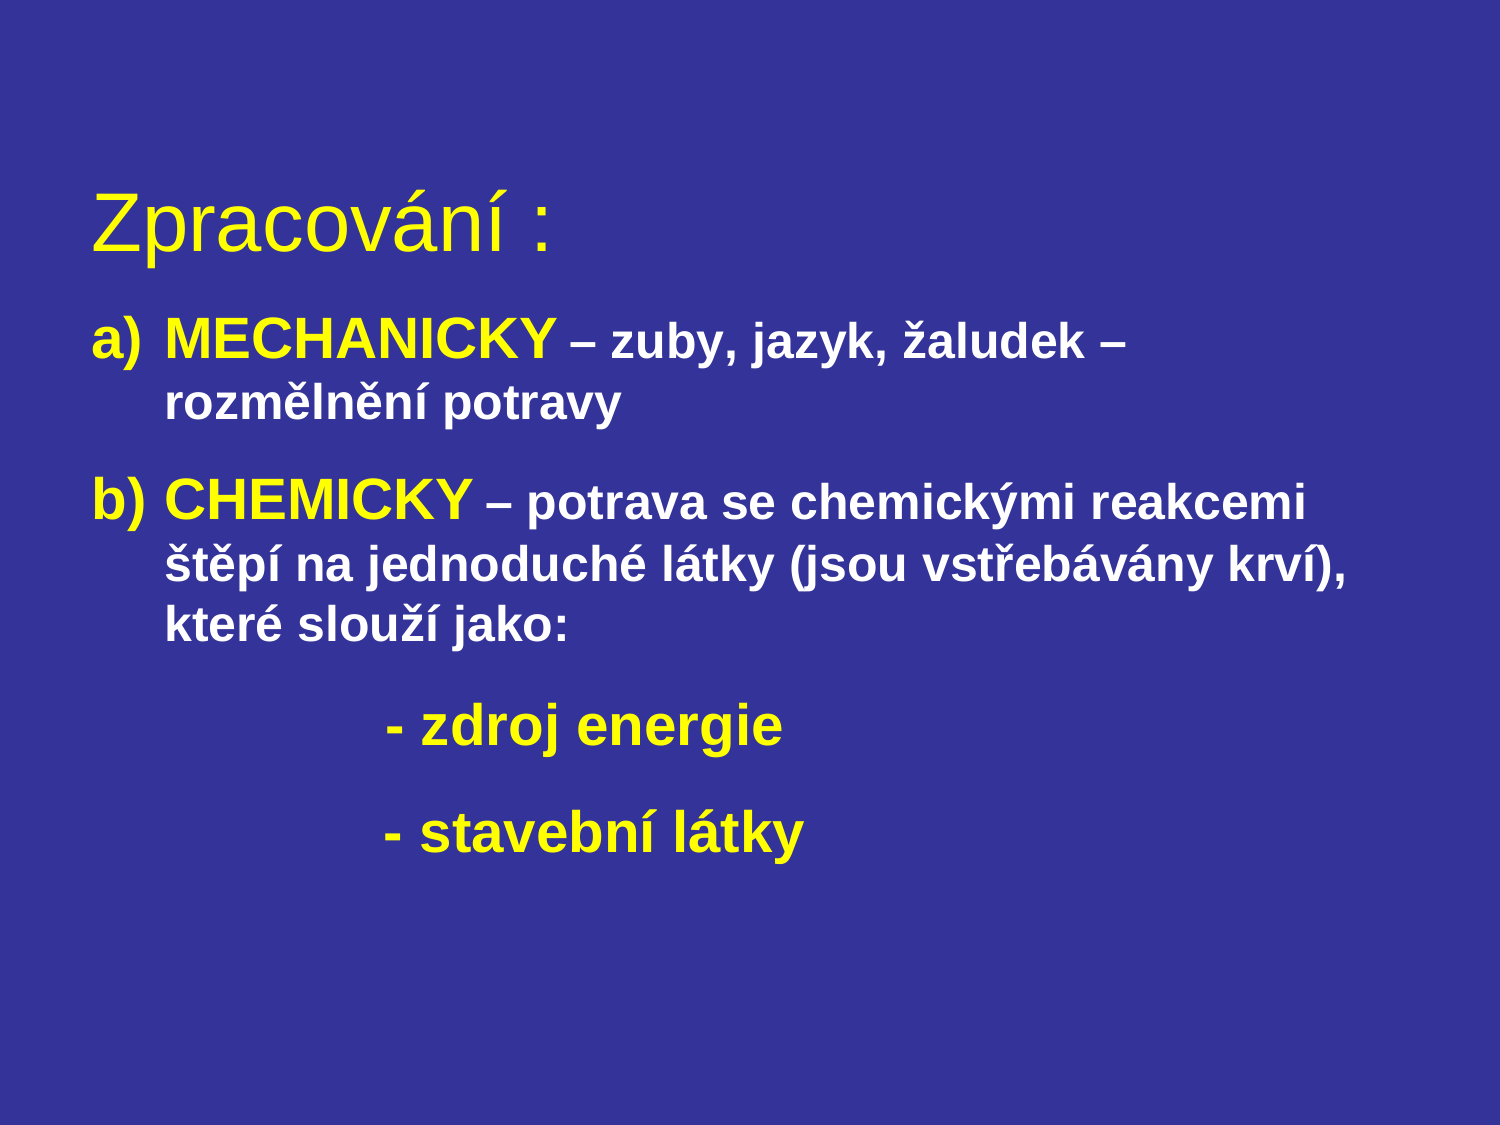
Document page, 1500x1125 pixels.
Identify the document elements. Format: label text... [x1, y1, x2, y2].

text_box Zpracování : MECHANICKY – zuby, jazyk, žaludek – rozmělnění potravy CHEMICKY – potrava se chemickými reakcemi štěpí na jednoduché látky (jsou vstřebávány krví), které slouží jako: - zdroj energie - stavební látky [76, 160, 1389, 872]
